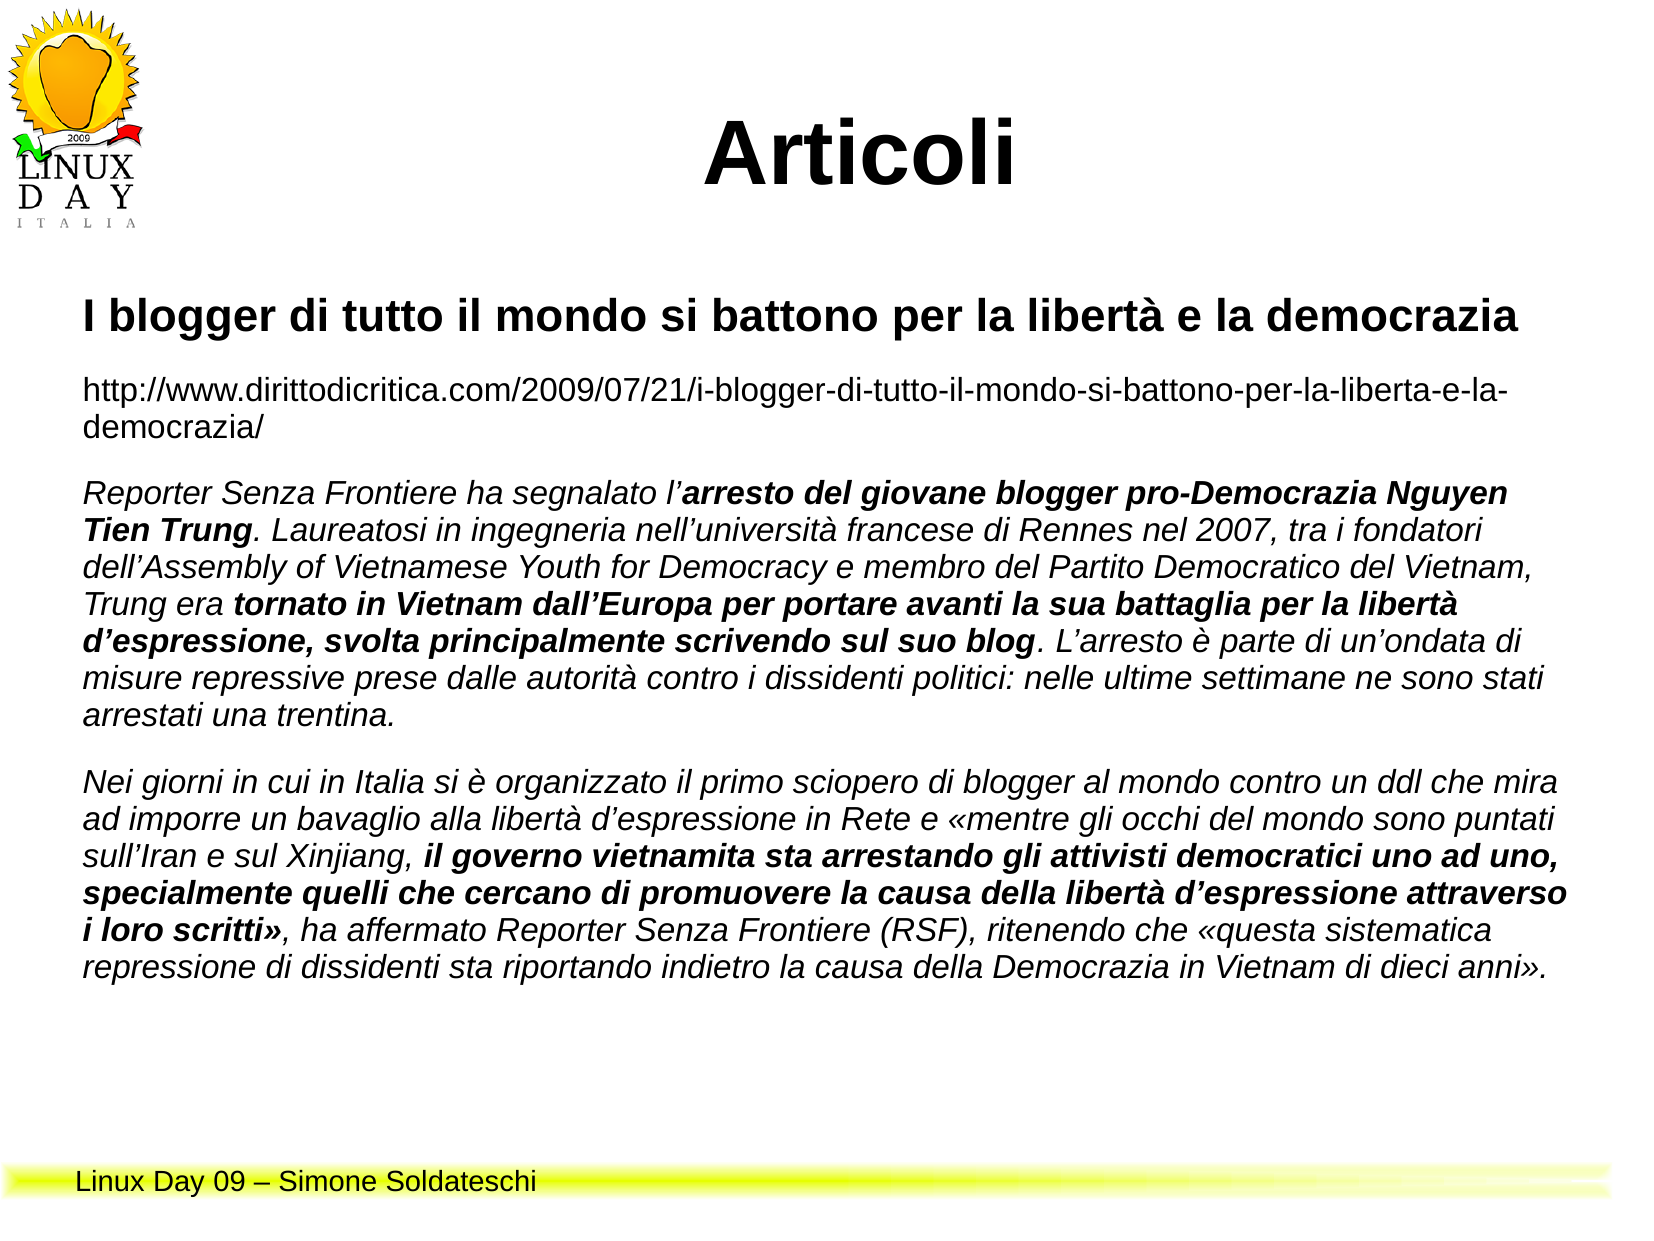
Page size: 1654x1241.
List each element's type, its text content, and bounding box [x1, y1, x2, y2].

list I blogger di tutto il mondo si battono per la libertà e la democrazia http://www.dirittodicritica.com/2009/07/21/i-blogger-di-tutto-il-mondo-si-battono-per-la-liberta-e-la-democrazia/ Reporter Senza Frontiere ha segnalato l’arresto del giovane blogger pro-Democrazia Nguyen Tien Trung. Laureatosi in ingegneria nell’università francese di Rennes nel 2007, tra i fondatori dell’Assembly of Vietnamese Youth for Democracy e membro del Partito Democratico del Vietnam, Trung era tornato in Vietnam dall’Europa per portare avanti la sua battaglia per la libertà d’espressione, svolta principalmente scrivendo sul suo blog. L’arresto è parte di un’ondata di misure repressive prese dalle autorità contro i dissidenti politici: nelle ultime settimane ne sono stati arrestati una trentina. Nei giorni in cui in Italia si è organizzato il primo sciopero di blogger al mondo contro un ddl che mira ad imporre un bavaglio alla libertà d’espressione in Rete e «mentre gli occhi del mondo sono puntati sull’Iran e sul Xinjiang, il governo vietnamita sta arrestando gli attivisti democratici uno ad uno, specialmente quelli che cercano di promuovere la causa della libertà d’espressione attraverso i loro scritti», ha affermato Reporter Senza Frontiere (RSF), ritenendo che «questa sistematica repressione di dissidenti sta riportando indietro la causa della Democrazia in Vietnam di dieci anni». [82, 290, 1571, 1109]
title Articoli [150, 56, 1571, 250]
picture [0, 0, 151, 235]
